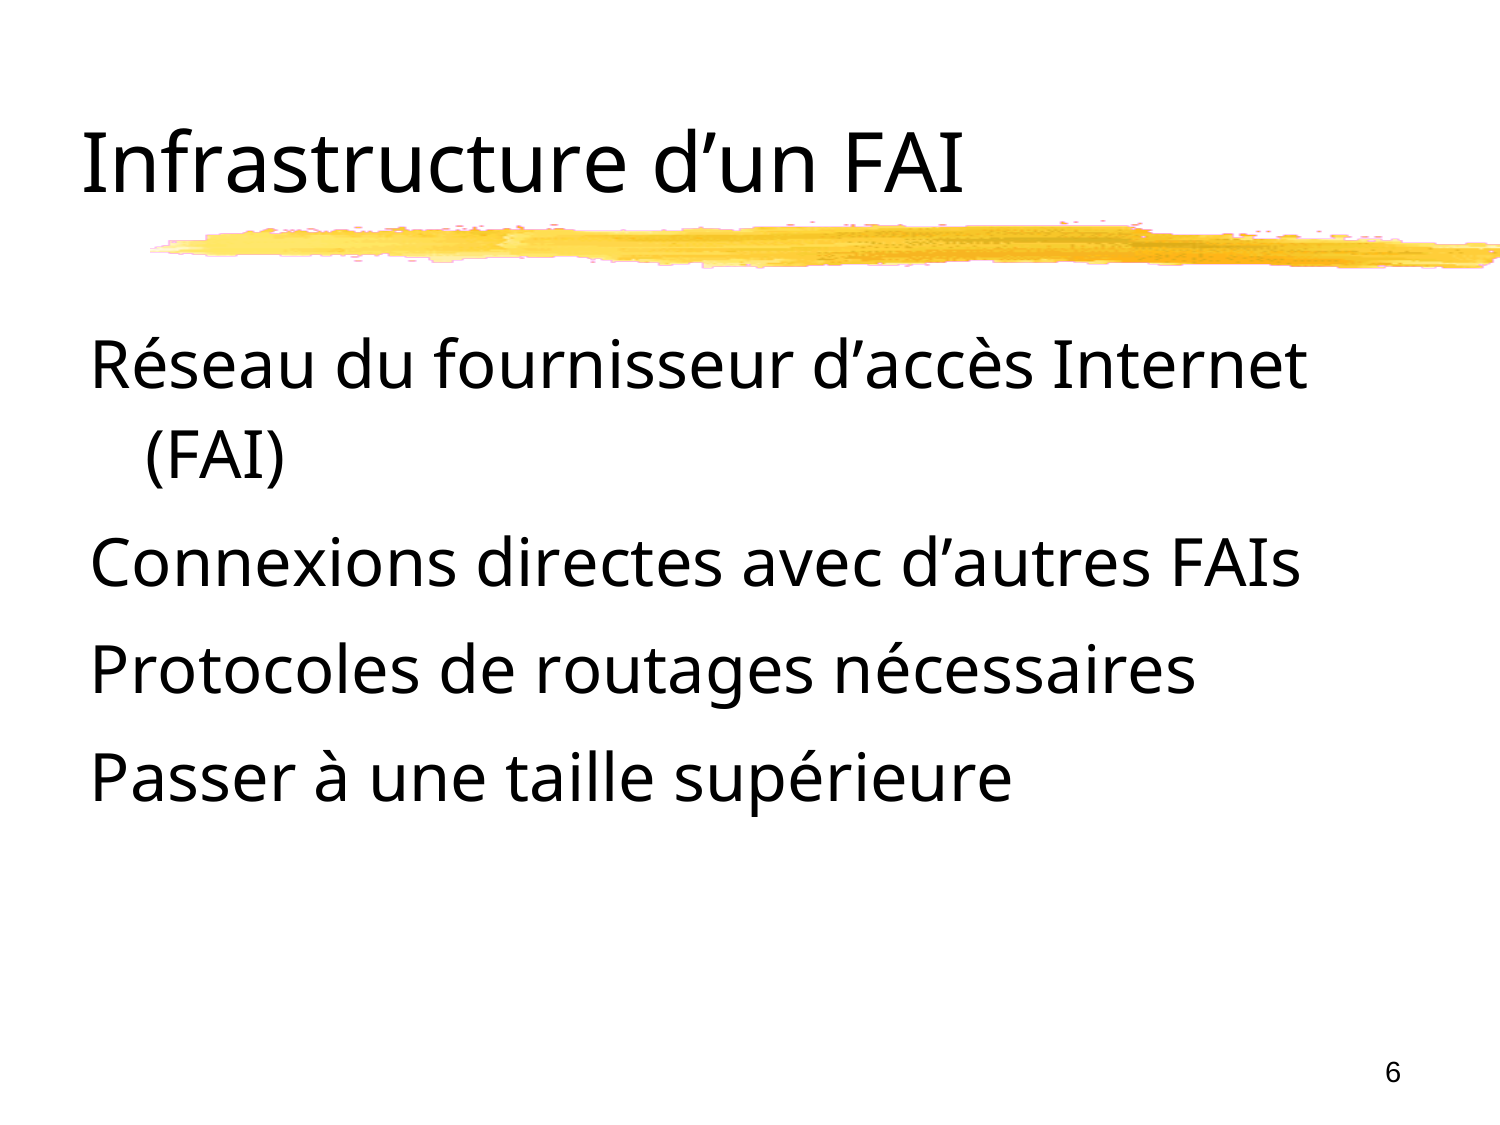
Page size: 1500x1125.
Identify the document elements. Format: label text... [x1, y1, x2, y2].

title Infrastructure d’un FAI [66, 37, 1342, 225]
picture [150, 215, 1500, 279]
list Réseau du fournisseur d’accès Internet (FAI) Connexions directes avec d’autres FAIs Protocoles de routages nécessaires Passer à une taille supérieure [74, 309, 1417, 995]
